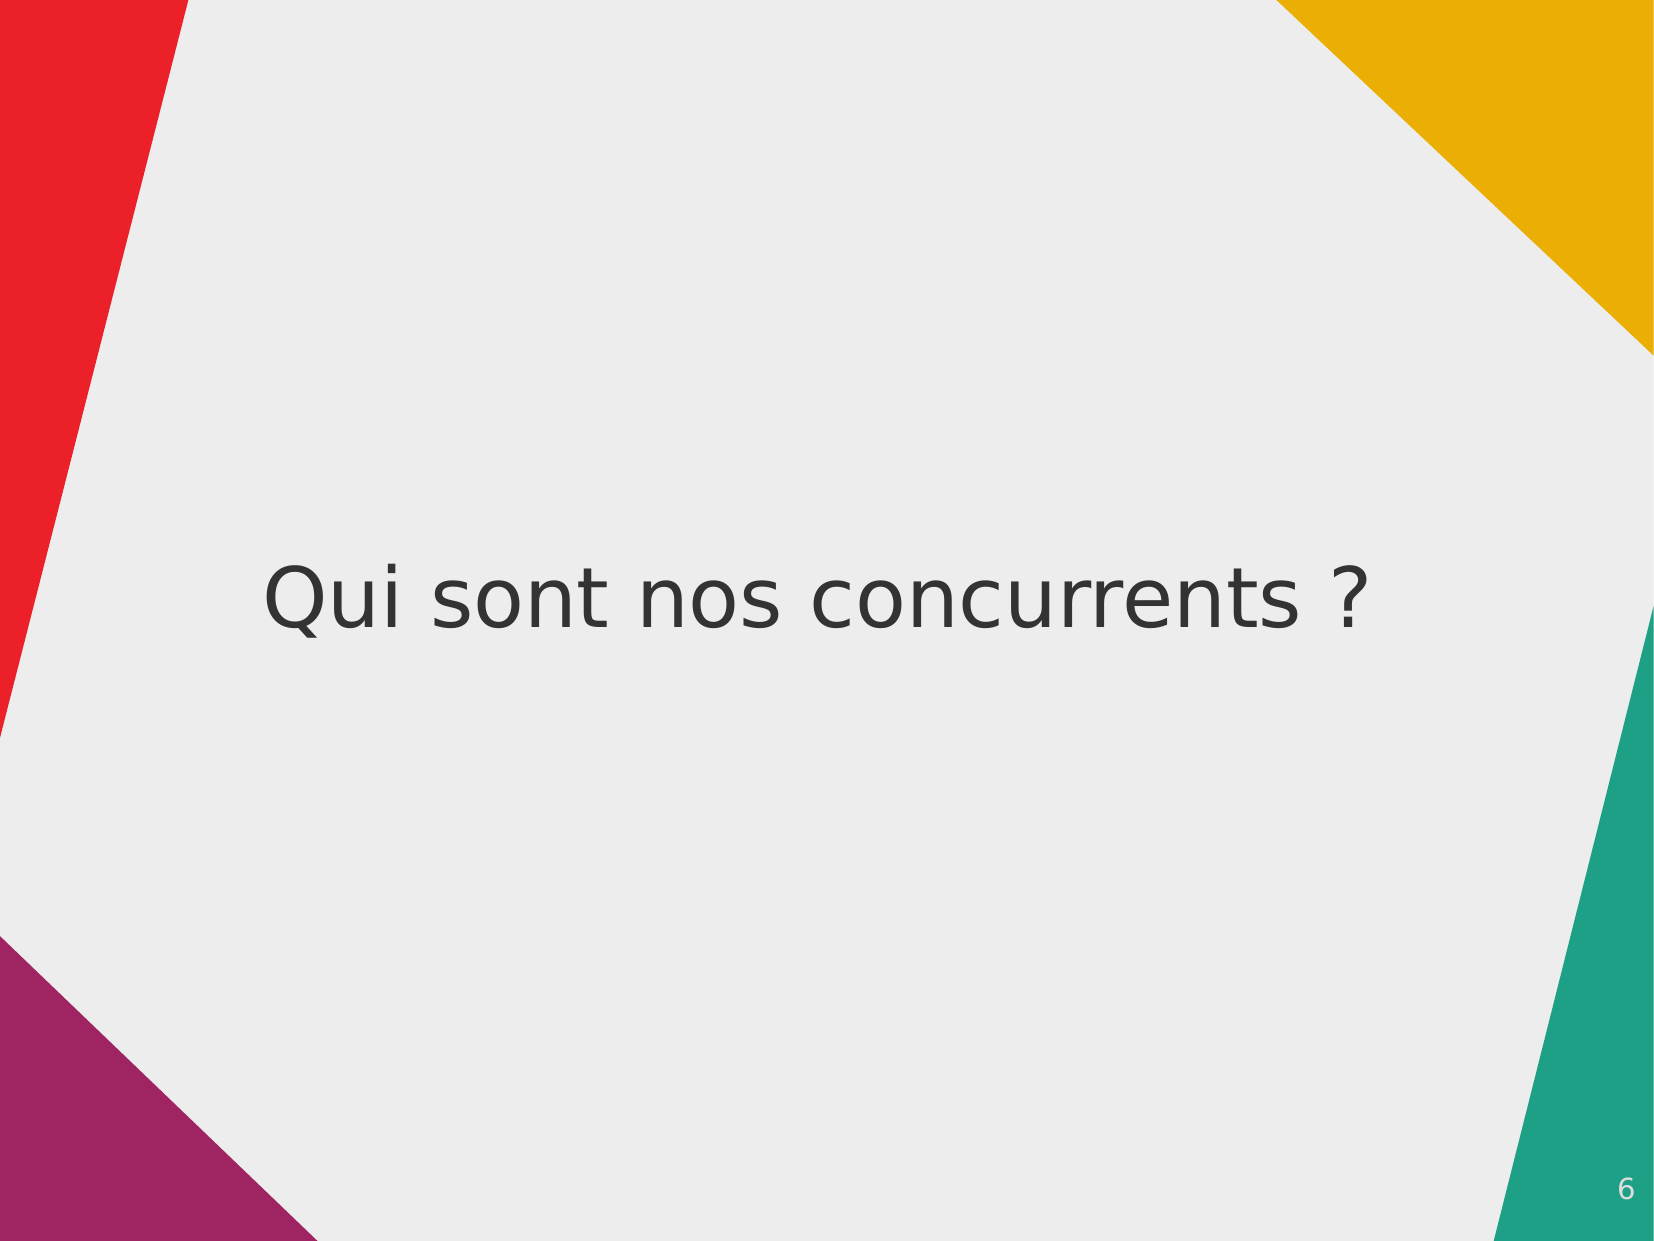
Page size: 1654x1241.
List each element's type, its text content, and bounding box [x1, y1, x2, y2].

title Qui sont nos concurrents ? [106, 500, 1531, 697]
